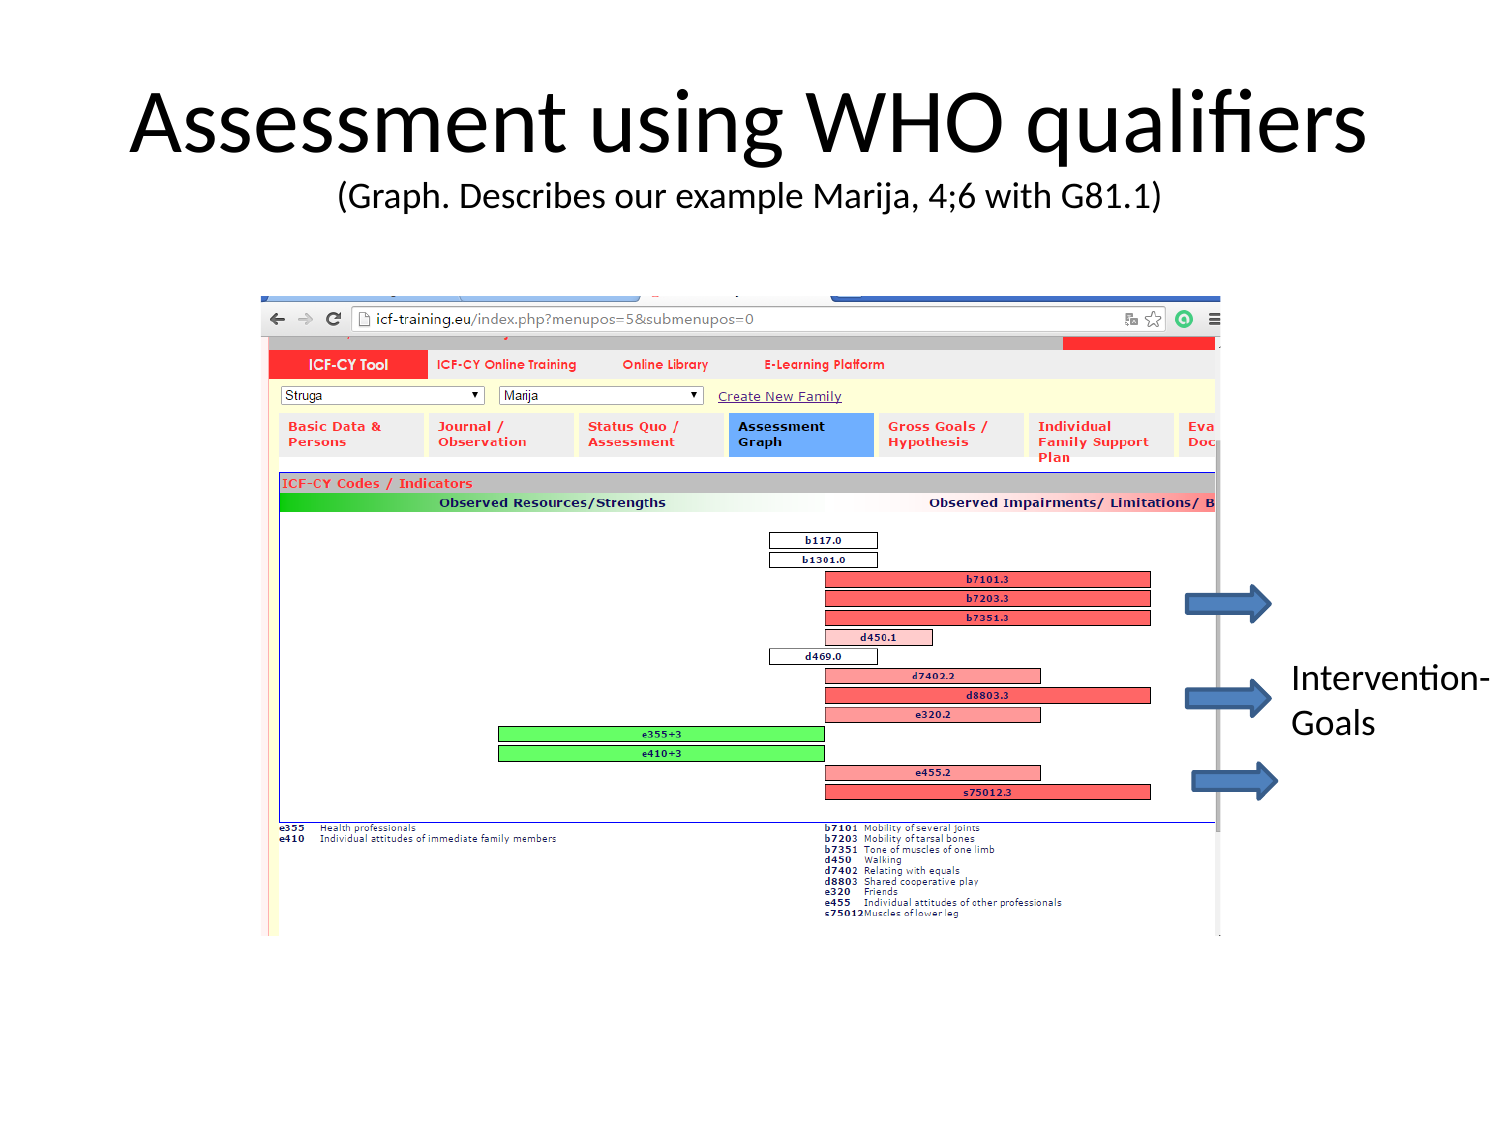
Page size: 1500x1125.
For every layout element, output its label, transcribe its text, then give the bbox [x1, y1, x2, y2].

text_box [1187, 680, 1270, 717]
text_box [1193, 763, 1277, 799]
picture [260, 296, 1221, 936]
text_box [1187, 586, 1270, 622]
text_box Intervention- Goals [1276, 645, 1500, 752]
title Assessment using WHO qualifiers (Graph. Describes our example Marija, 4;6 with G81.1) [75, 45, 1426, 233]
